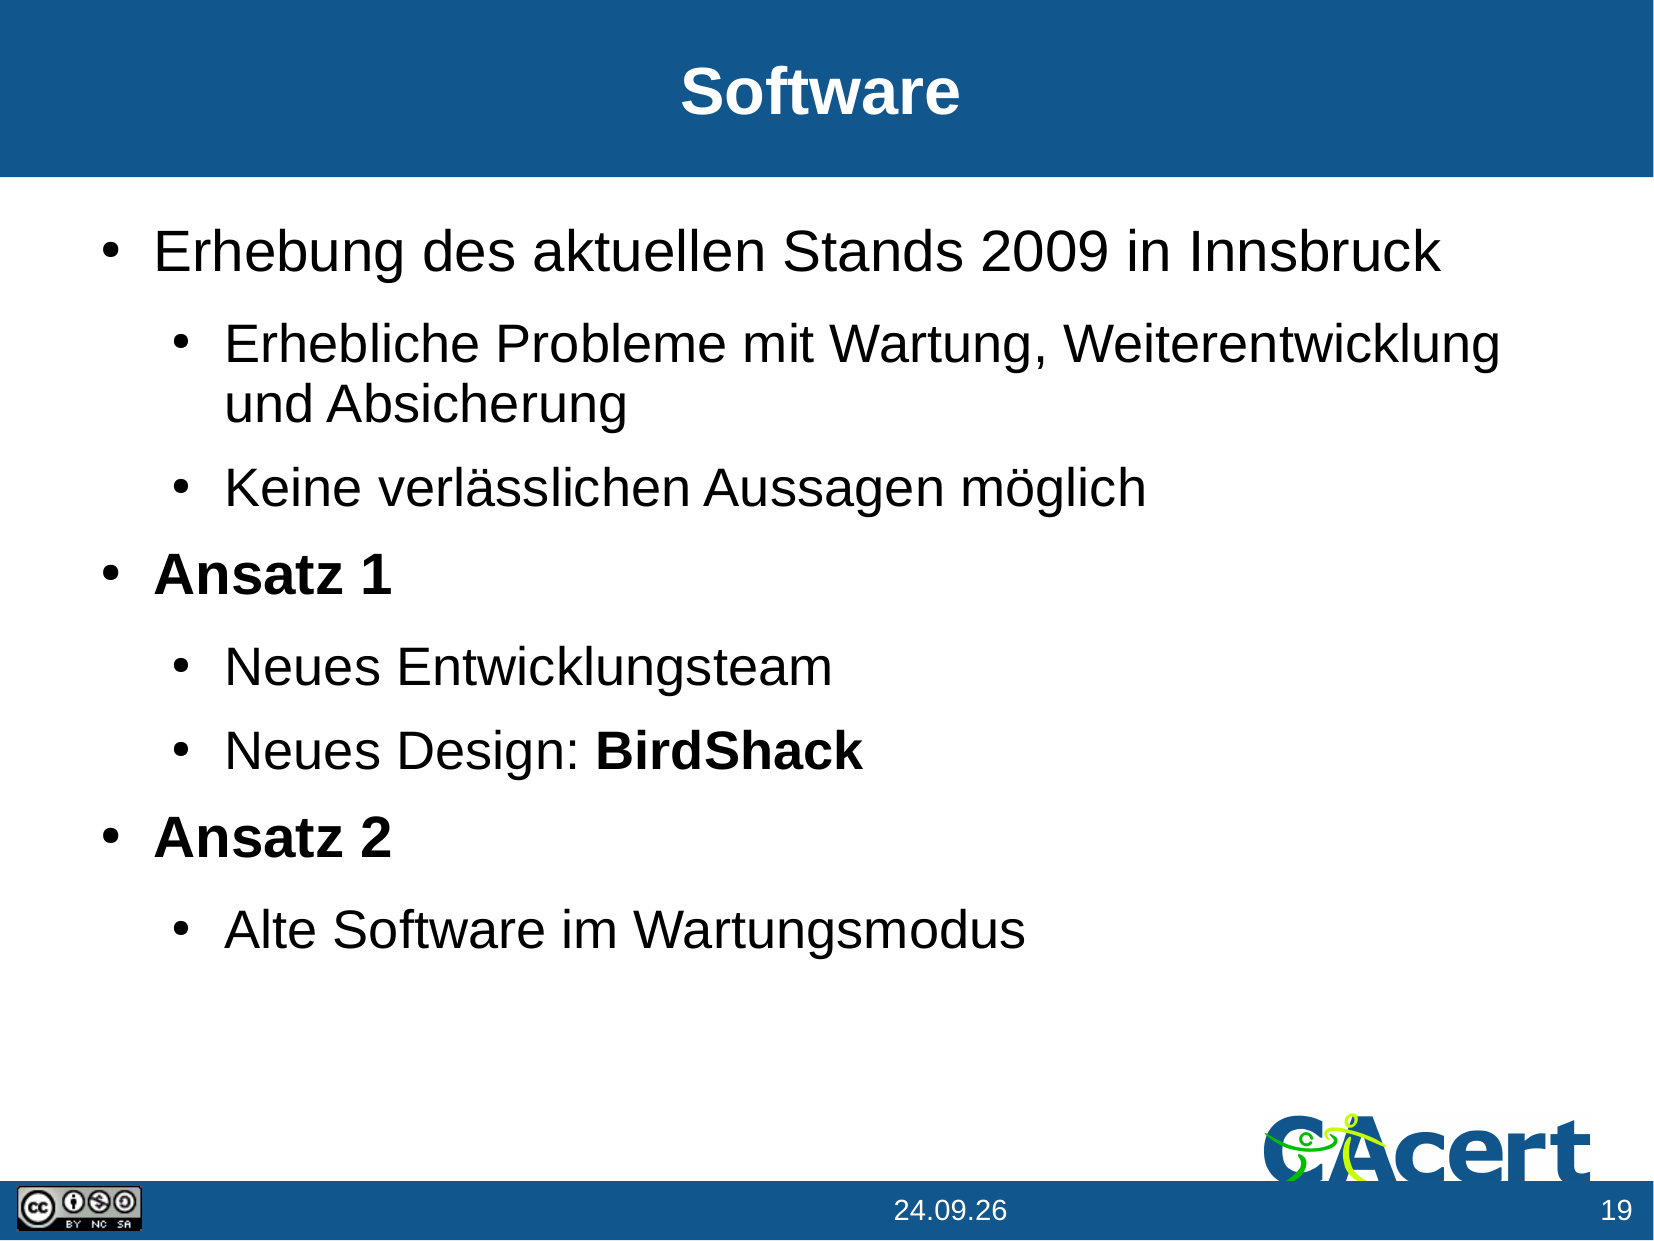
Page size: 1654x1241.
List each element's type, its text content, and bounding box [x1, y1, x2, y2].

picture [17, 1186, 142, 1231]
list Erhebung des aktuellen Stands 2009 in Innsbruck Erhebliche Probleme mit Wartung, Weiterentwicklung und Absicherung Keine verlässlichen Aussagen möglich Ansatz 1 Neues Entwicklungsteam Neues Design: BirdShack Ansatz 2 Alte Software im Wartungsmodus [82, 218, 1571, 1077]
title Software [76, 17, 1565, 166]
picture [1263, 1112, 1591, 1181]
